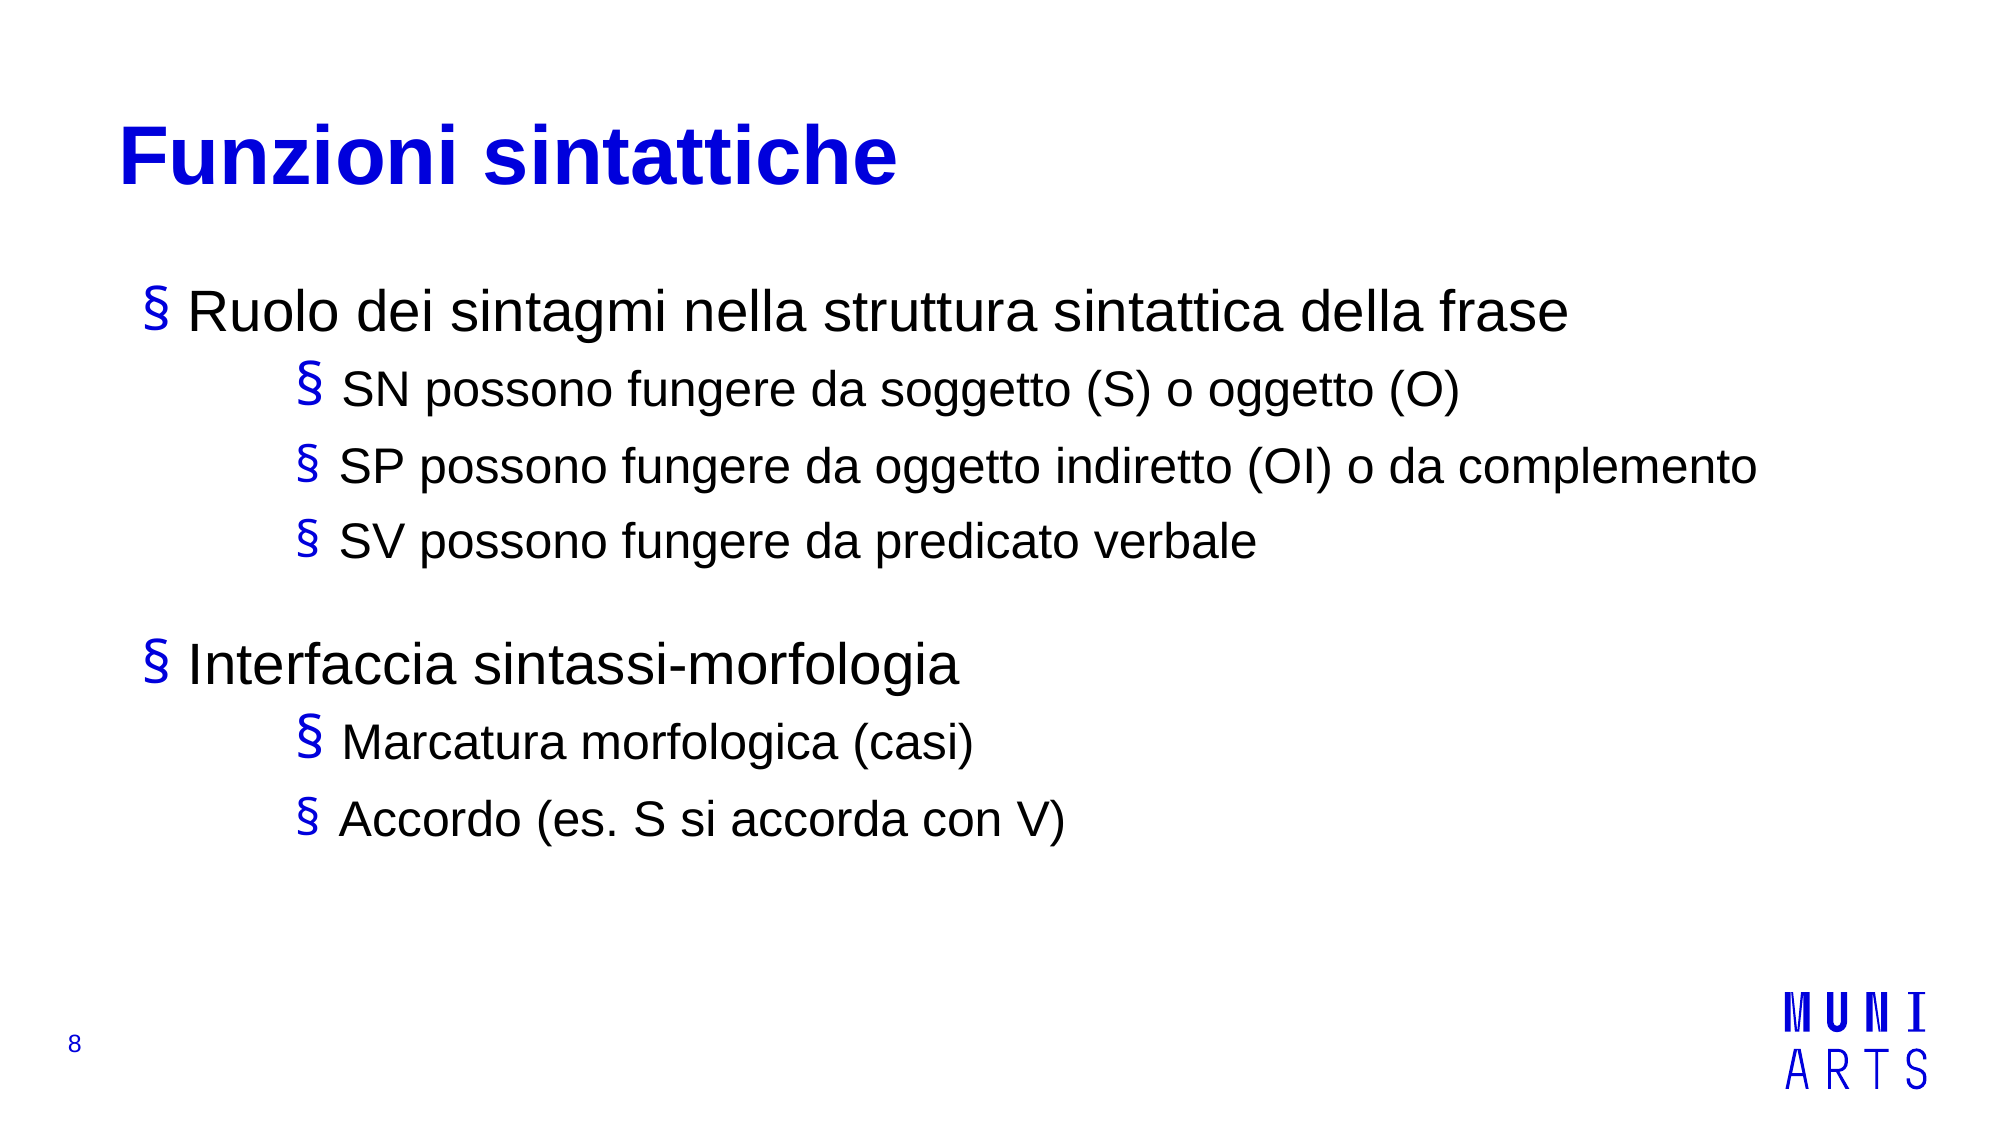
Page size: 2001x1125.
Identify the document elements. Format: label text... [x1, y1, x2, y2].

text_box [67, 1021, 110, 1063]
list Ruolo dei sintagmi nella struttura sintattica della frase SN possono fungere da soggetto (S) o oggetto (O) SP possono fungere da oggetto indiretto (OI) o da complemento SV possono fungere da predicato verbale [118, 268, 1976, 596]
title Funzioni sintattiche [118, 118, 1883, 193]
text_box Interfaccia sintassi-morfologia Marcatura morfologica (casi) Accordo (es. S si accorda con V) [118, 621, 1610, 949]
